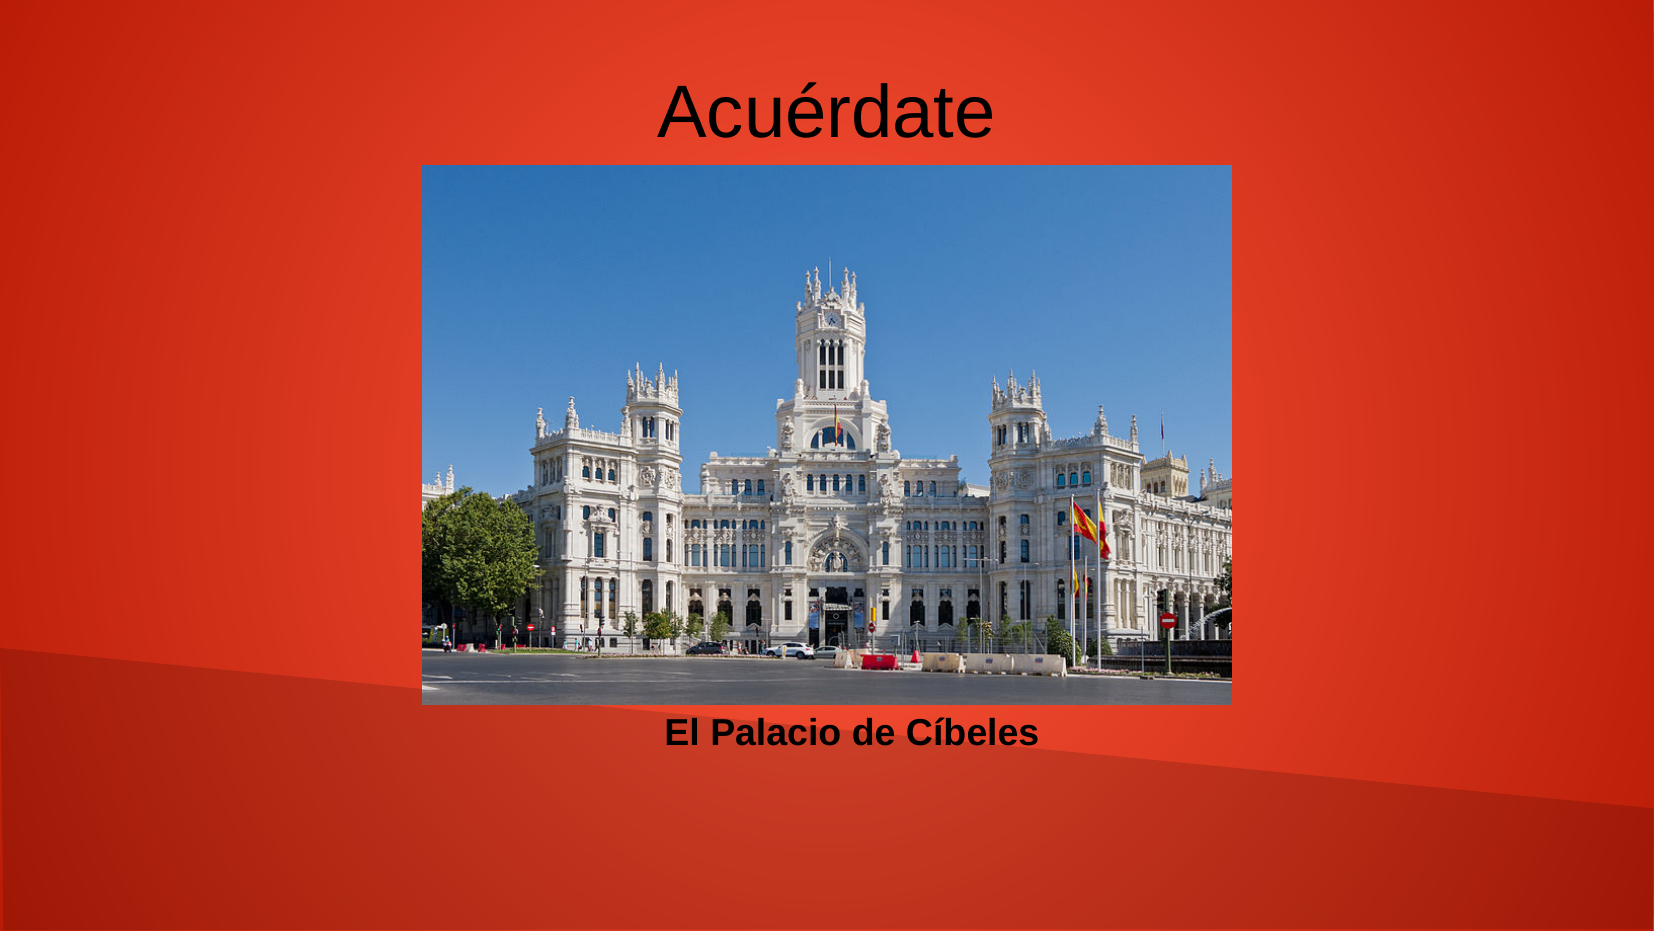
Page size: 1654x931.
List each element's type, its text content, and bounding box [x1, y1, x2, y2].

title Acuérdate [82, 35, 1571, 189]
text_box El Palacio de Cíbeles [649, 704, 1063, 804]
picture [422, 165, 1232, 705]
